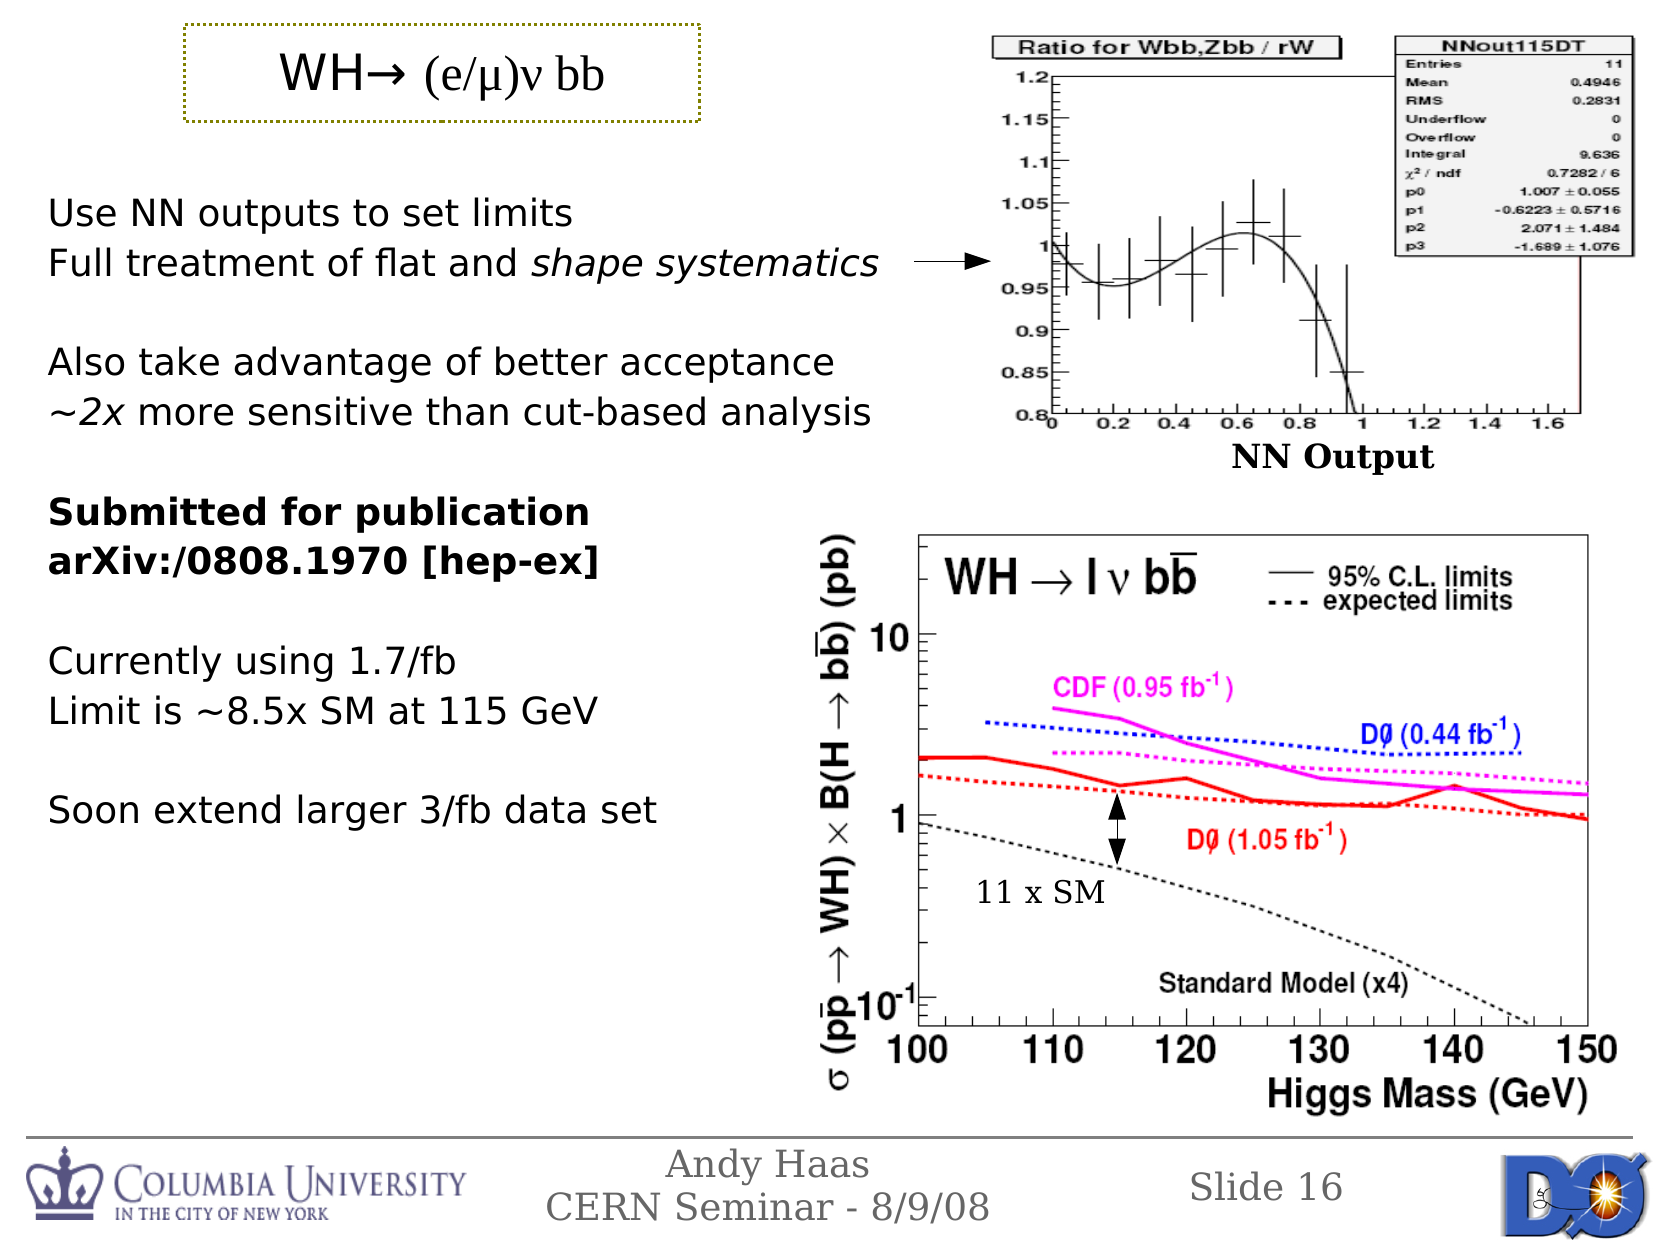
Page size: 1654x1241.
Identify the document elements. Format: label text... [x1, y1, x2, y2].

text_box 11 x SM [974, 874, 1107, 911]
picture [786, 511, 1629, 1127]
picture [1497, 1149, 1654, 1241]
list Use NN outputs to set limits Full treatment of flat and shape systematics Also take advantage of better acceptance ~2x more sensitive than cut-based analysis Submitted for publication arXiv:/0808.1970 [hep-ex] Currently using 1.7/fb Limit is ~8.5x SM at 115 GeV Soon extend larger 3/fb data set [30, 140, 914, 1125]
title WH→ (e/μ)ν bb [184, 24, 700, 122]
picture [951, 23, 1650, 444]
text_box NN Output [1230, 437, 1435, 477]
